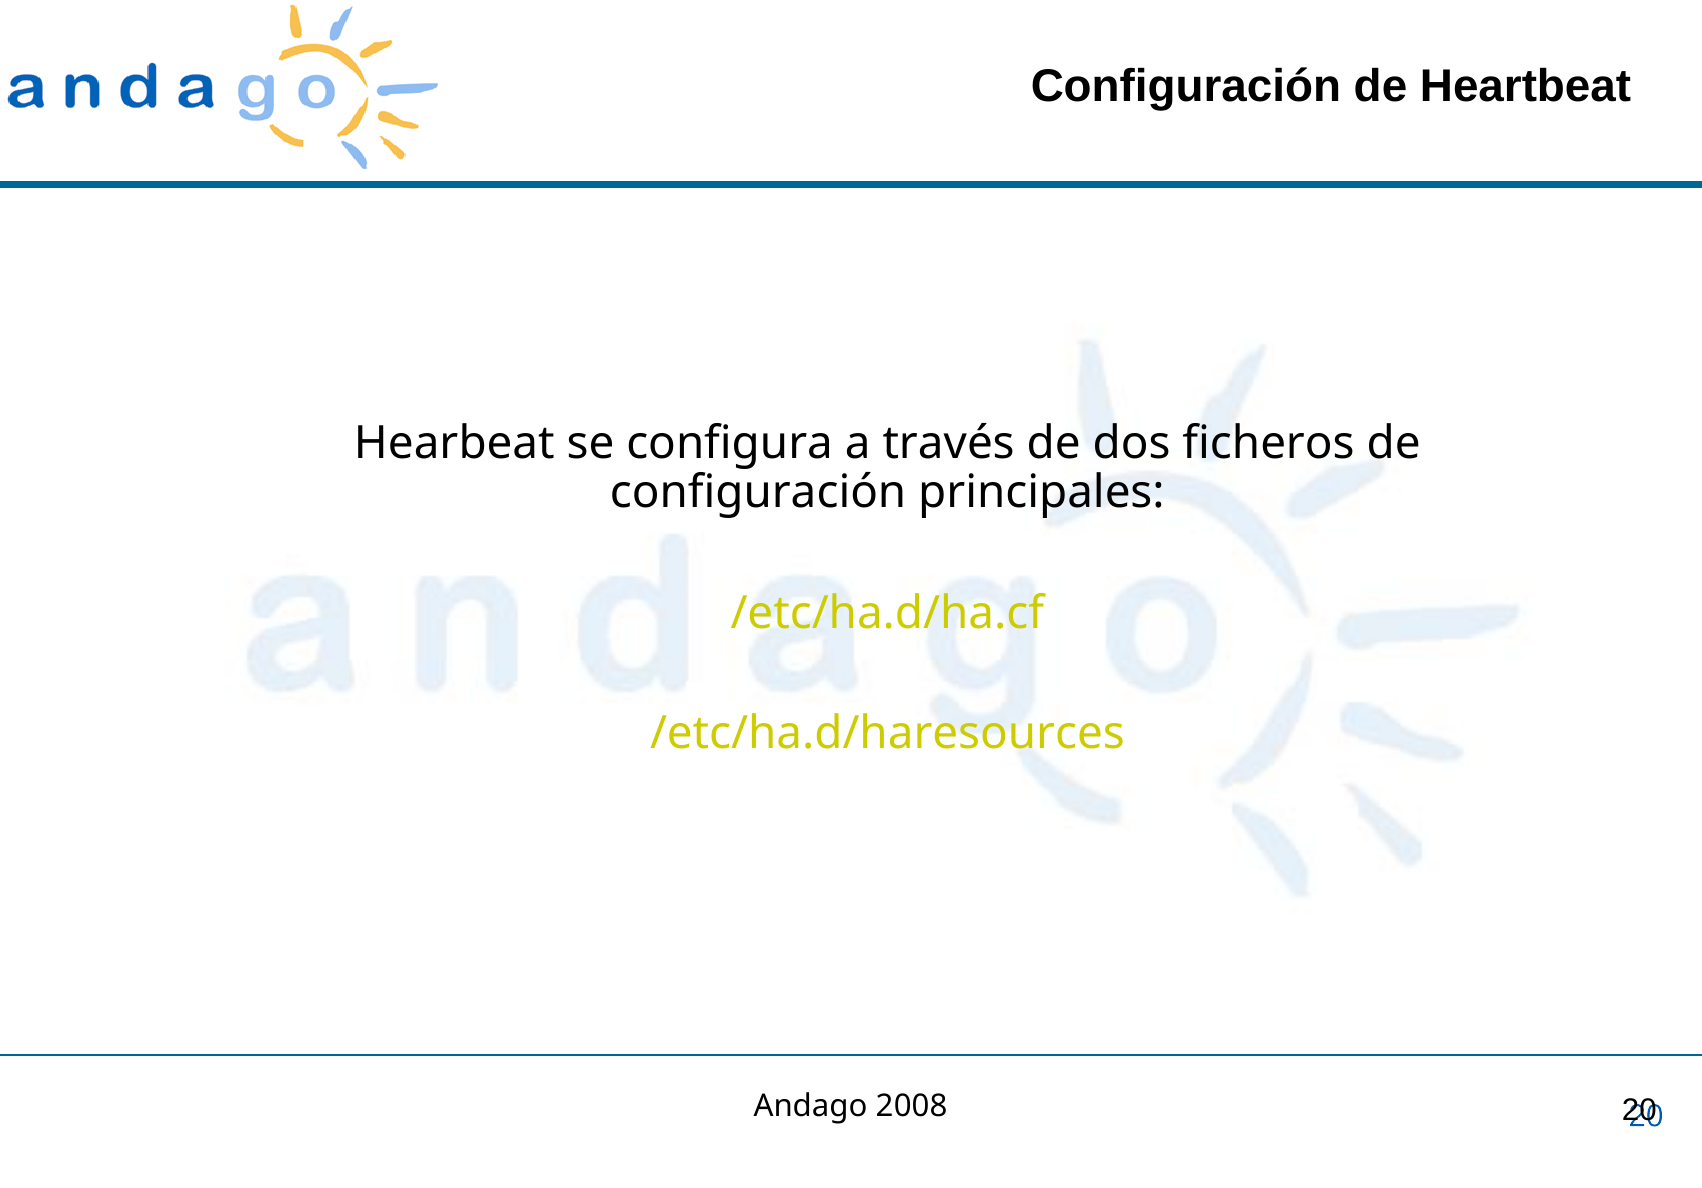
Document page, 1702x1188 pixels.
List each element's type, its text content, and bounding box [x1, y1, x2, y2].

title Configuración de Heartbeat [255, 0, 1702, 188]
subtitle Hearbeat se configura a través de dos ficheros de configuración principales: /etc/ha.d/ha.cf /etc/ha.d/haresources [123, 301, 1570, 998]
picture [0, 0, 255, 175]
